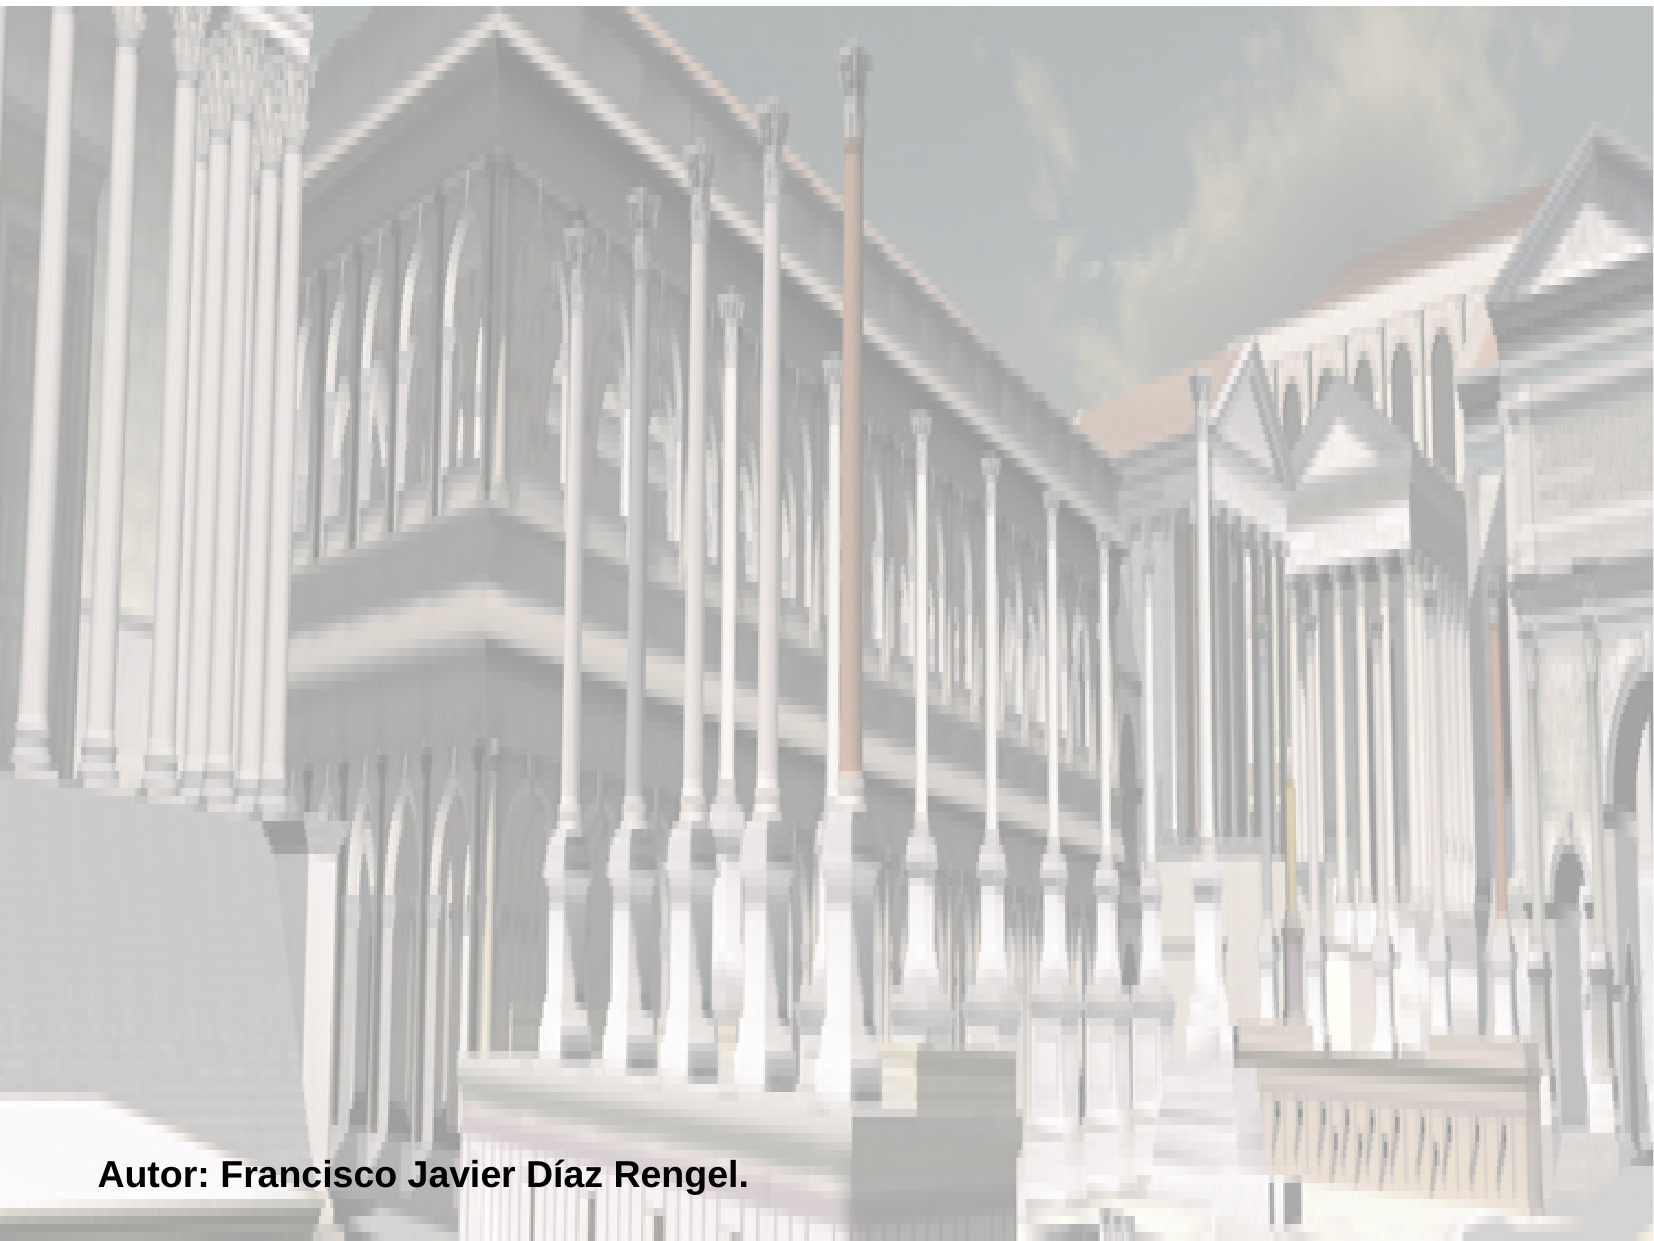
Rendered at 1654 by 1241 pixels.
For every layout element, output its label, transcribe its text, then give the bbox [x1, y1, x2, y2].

picture [0, 6, 1654, 1241]
text_box Autor: Francisco Javier Díaz Rengel. [82, 1145, 763, 1204]
